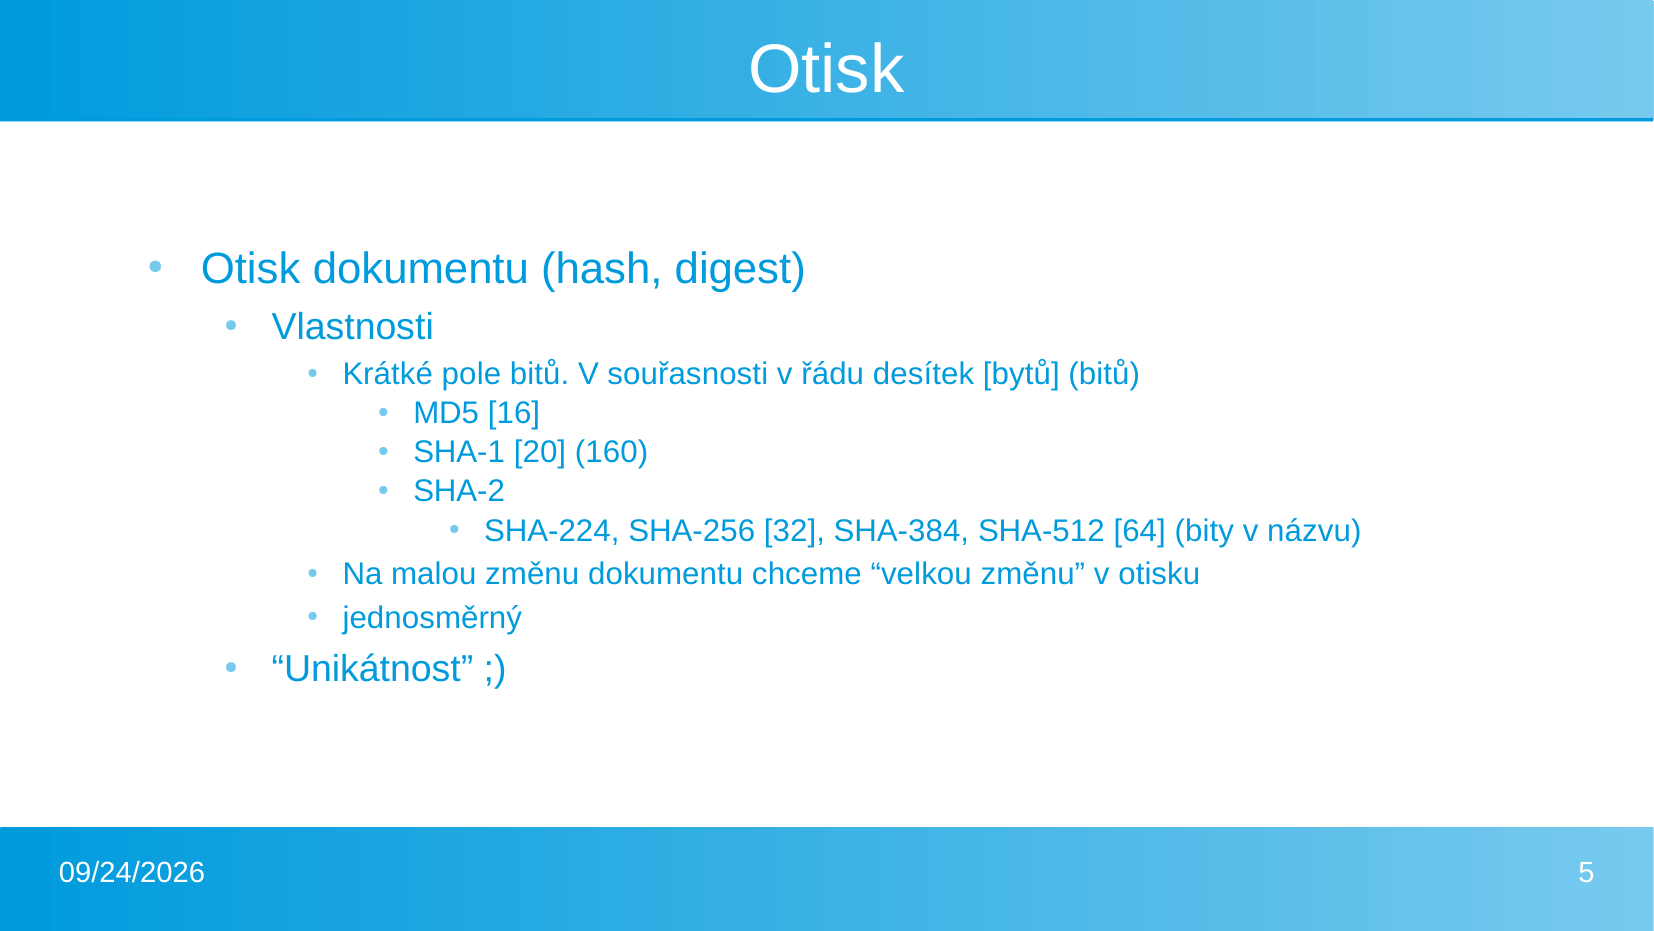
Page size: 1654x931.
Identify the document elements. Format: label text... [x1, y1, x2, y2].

list Otisk dokumentu (hash, digest) Vlastnosti Krátké pole bitů. V souřasnosti v řádu desítek [bytů] (bitů) MD5 [16] SHA-1 [20] (160) SHA-2 SHA-224, SHA-256 [32], SHA-384, SHA-512 [64] (bity v názvu) Na malou změnu dokumentu chceme “velkou změnu” v otisku jednosměrný “Unikátnost” ;) [59, 177, 1595, 768]
title Otisk [59, 29, 1595, 108]
